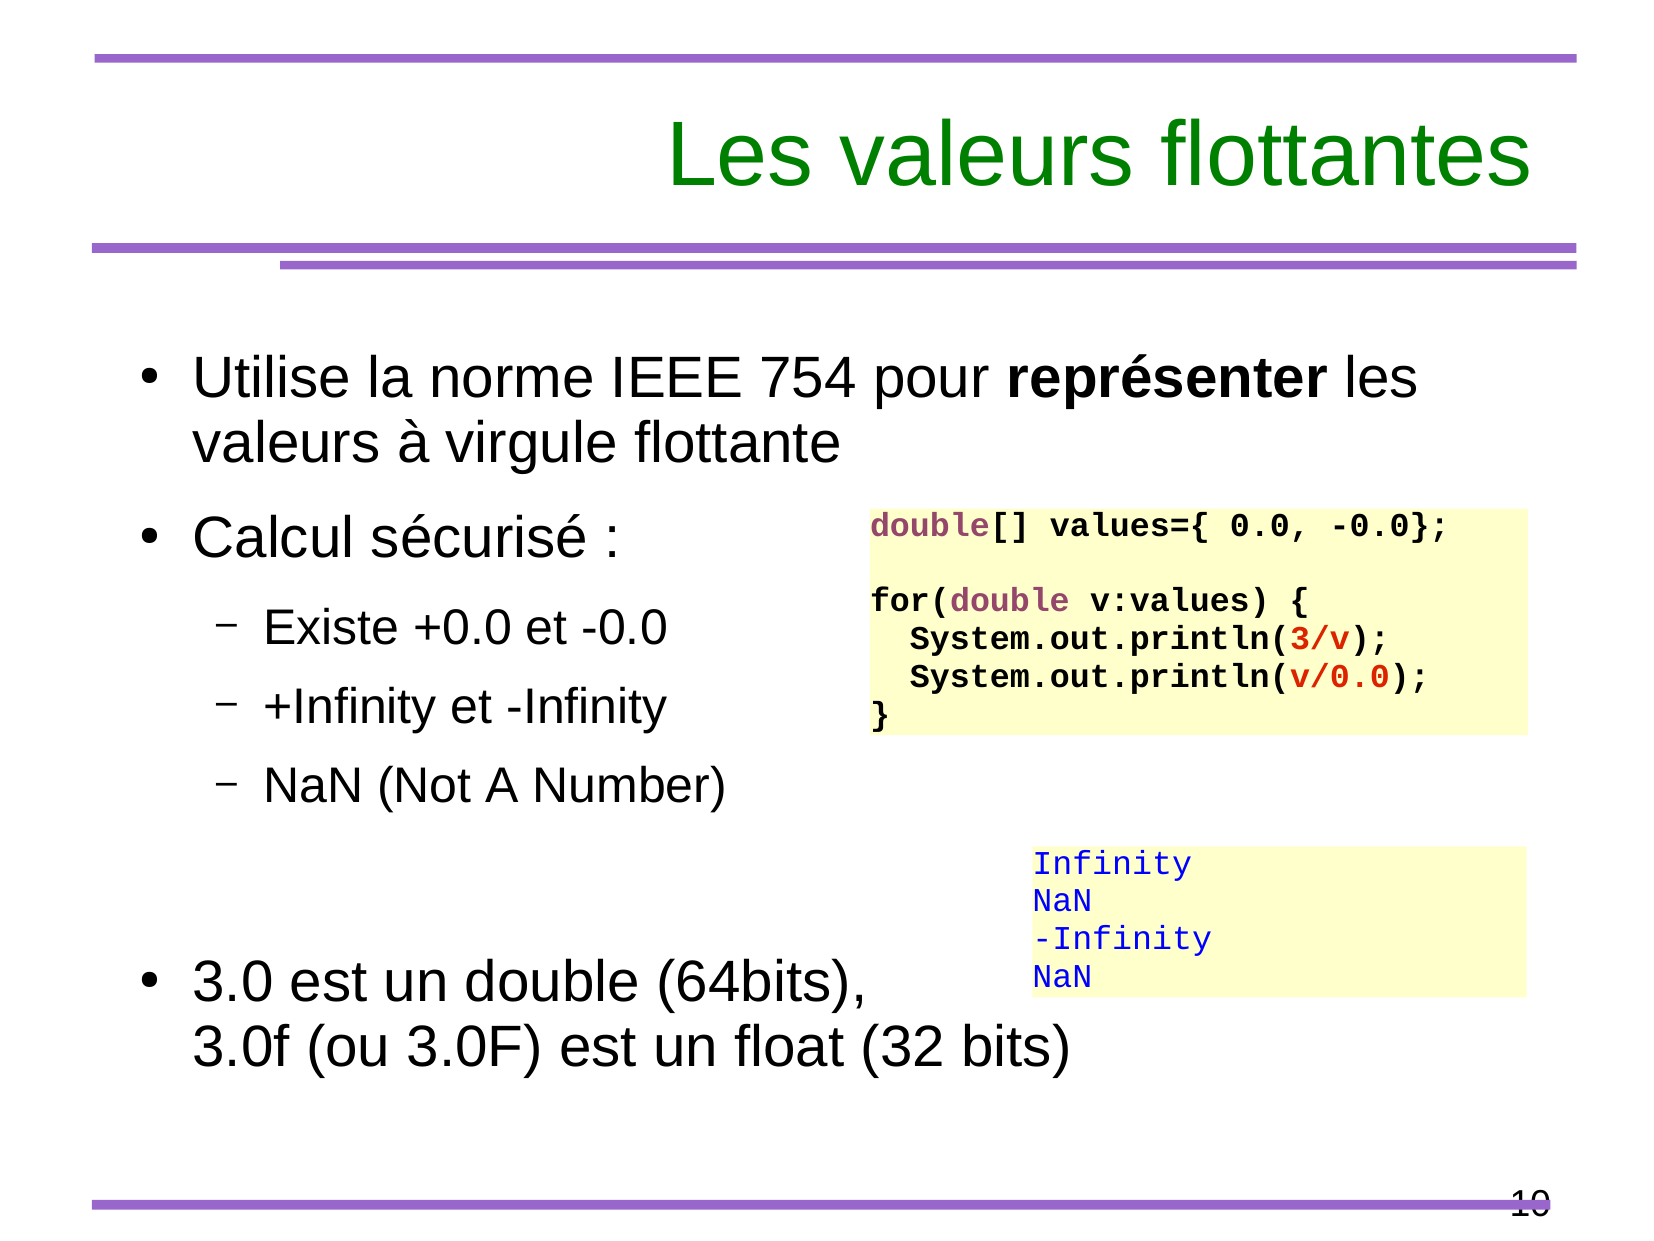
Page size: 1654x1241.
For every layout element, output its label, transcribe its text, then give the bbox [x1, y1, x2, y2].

list Utilise la norme IEEE 754 pour représenter les valeurs à virgule flottante Calcul sécurisé : Existe +0.0 et -0.0 +Infinity et -Infinity NaN (Not A Number) 3.0 est un double (64bits), 3.0f (ou 3.0F) est un float (32 bits) [121, 344, 1534, 1127]
title Les valeurs flottantes [121, 49, 1534, 257]
text_box double[] values={ 0.0, -0.0}; for(double v:values) { System.out.println(3/v); System.out.println(v/0.0); } [869, 508, 1528, 736]
text_box Infinity NaN -Infinity NaN [1032, 846, 1527, 998]
